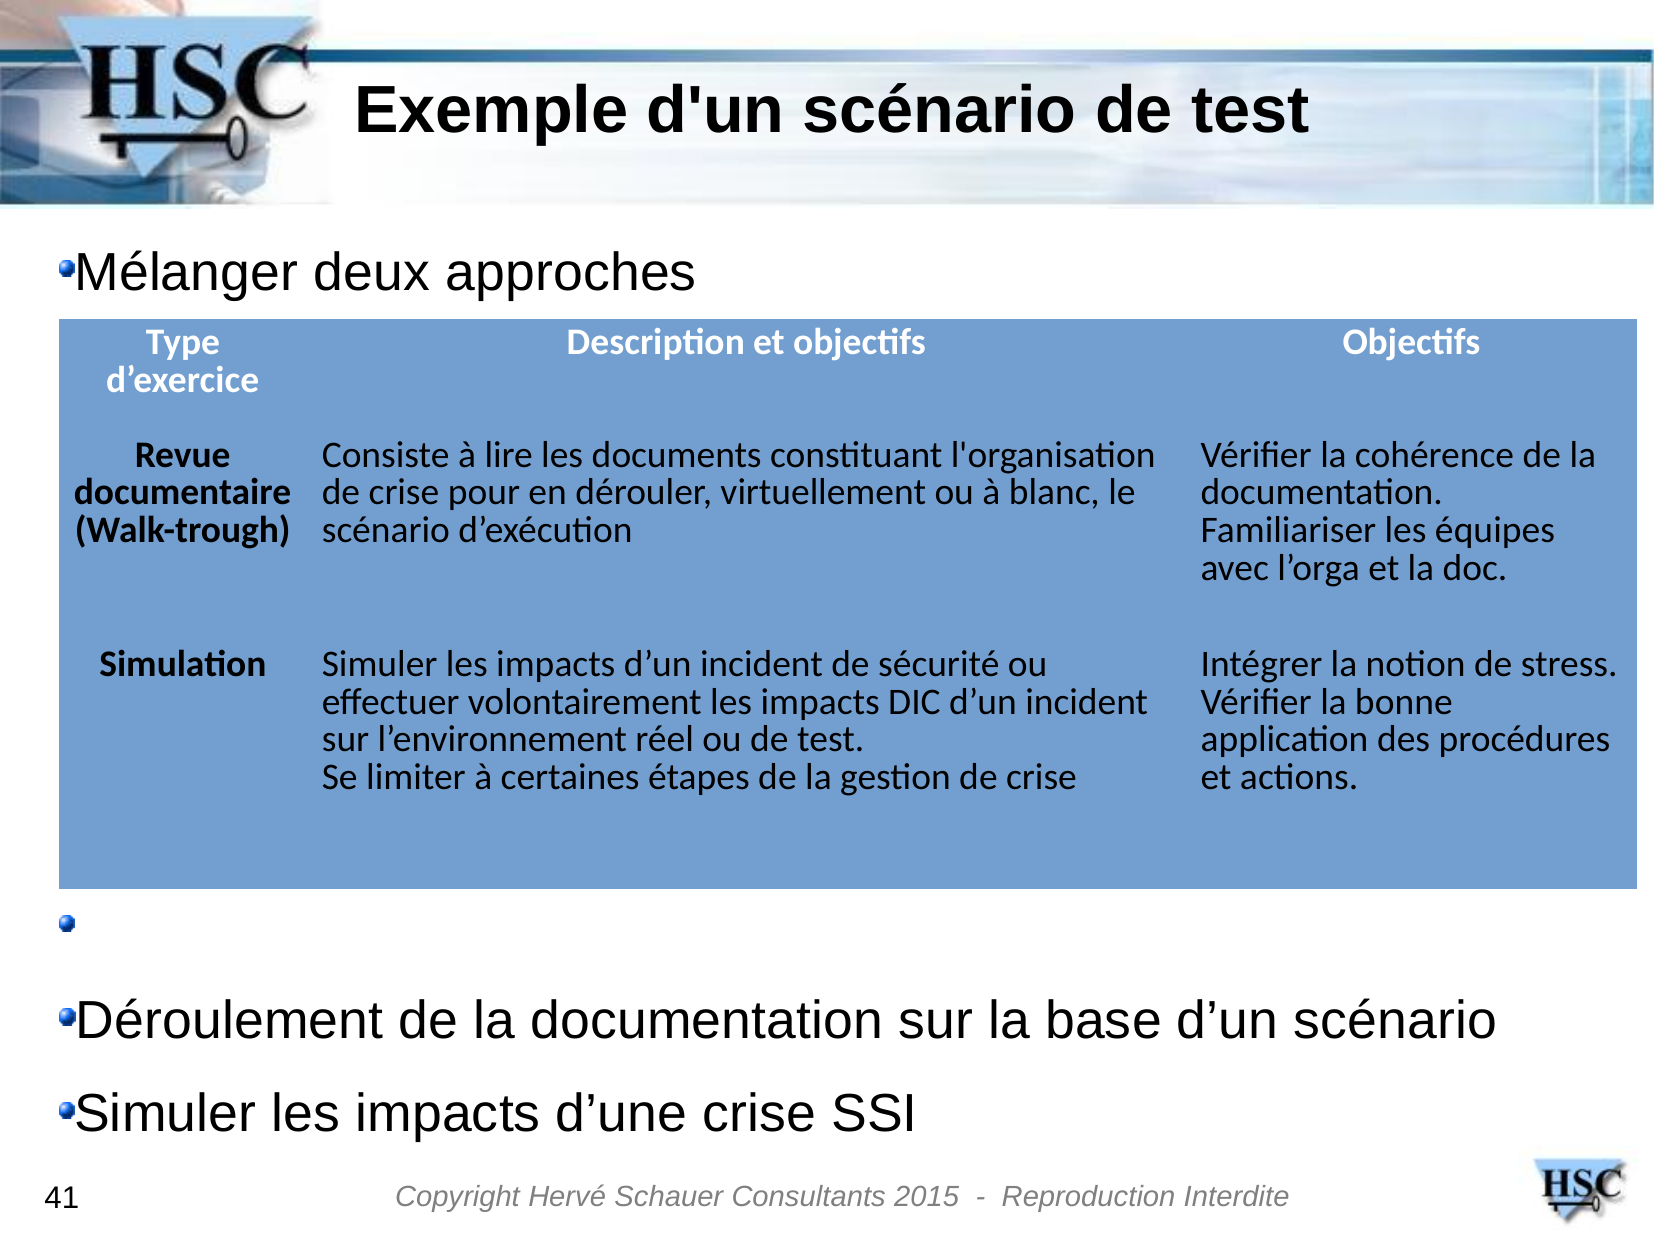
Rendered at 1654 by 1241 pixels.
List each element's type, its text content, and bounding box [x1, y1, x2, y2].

table_cell Vérifier la cohérence de la documentation. Familiariser les équipes avec l’orga et la doc. [1186, 431, 1637, 641]
list Mélanger deux approches Déroulement de la documentation sur la base d’un scénario Simuler les impacts d’une crise SSI [59, 236, 1625, 319]
table_cell Consiste à lire les documents constituant l'organisation de crise pour en dérouler, virtuellement ou à blanc, le scénario d’exécution [307, 431, 1186, 641]
table_header Type d’exercice [59, 319, 307, 431]
table_cell Intégrer la notion de stress. Vérifier la bonne application des procédures et actions. [1186, 641, 1637, 889]
list Mélanger deux approches Déroulement de la documentation sur la base d’un scénario Simuler les impacts d’une crise SSI [59, 889, 1625, 1152]
title Exemple d'un scénario de test [354, 2, 1654, 210]
table_header Description et objectifs [307, 319, 1186, 431]
table_cell Simulation [59, 641, 307, 889]
table_cell Simuler les impacts d’un incident de sécurité ou effectuer volontairement les impacts DIC d’un incident sur l’environnement réel ou de test. Se limiter à certaines étapes de la gestion de crise [307, 641, 1186, 889]
table_header Objectifs [1186, 319, 1637, 431]
table_cell Revue documentaire (Walk-trough) [59, 431, 307, 641]
